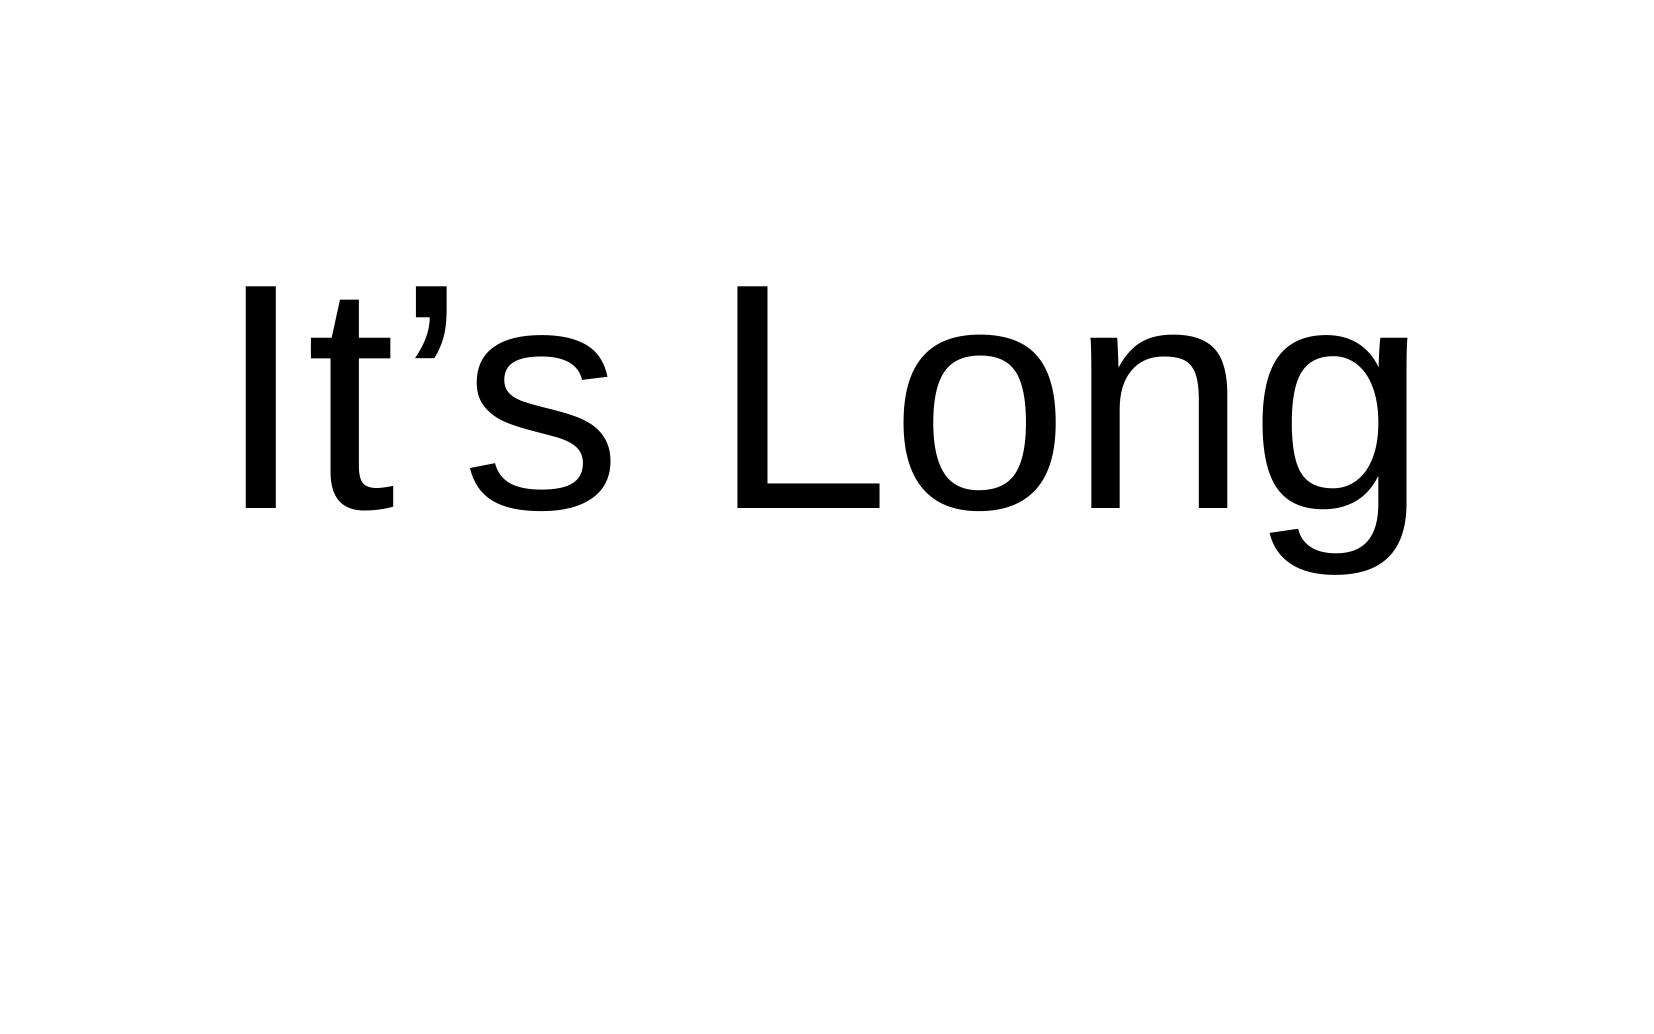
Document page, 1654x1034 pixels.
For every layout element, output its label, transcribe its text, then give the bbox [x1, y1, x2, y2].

subtitle It’s Long [41, 40, 1605, 754]
